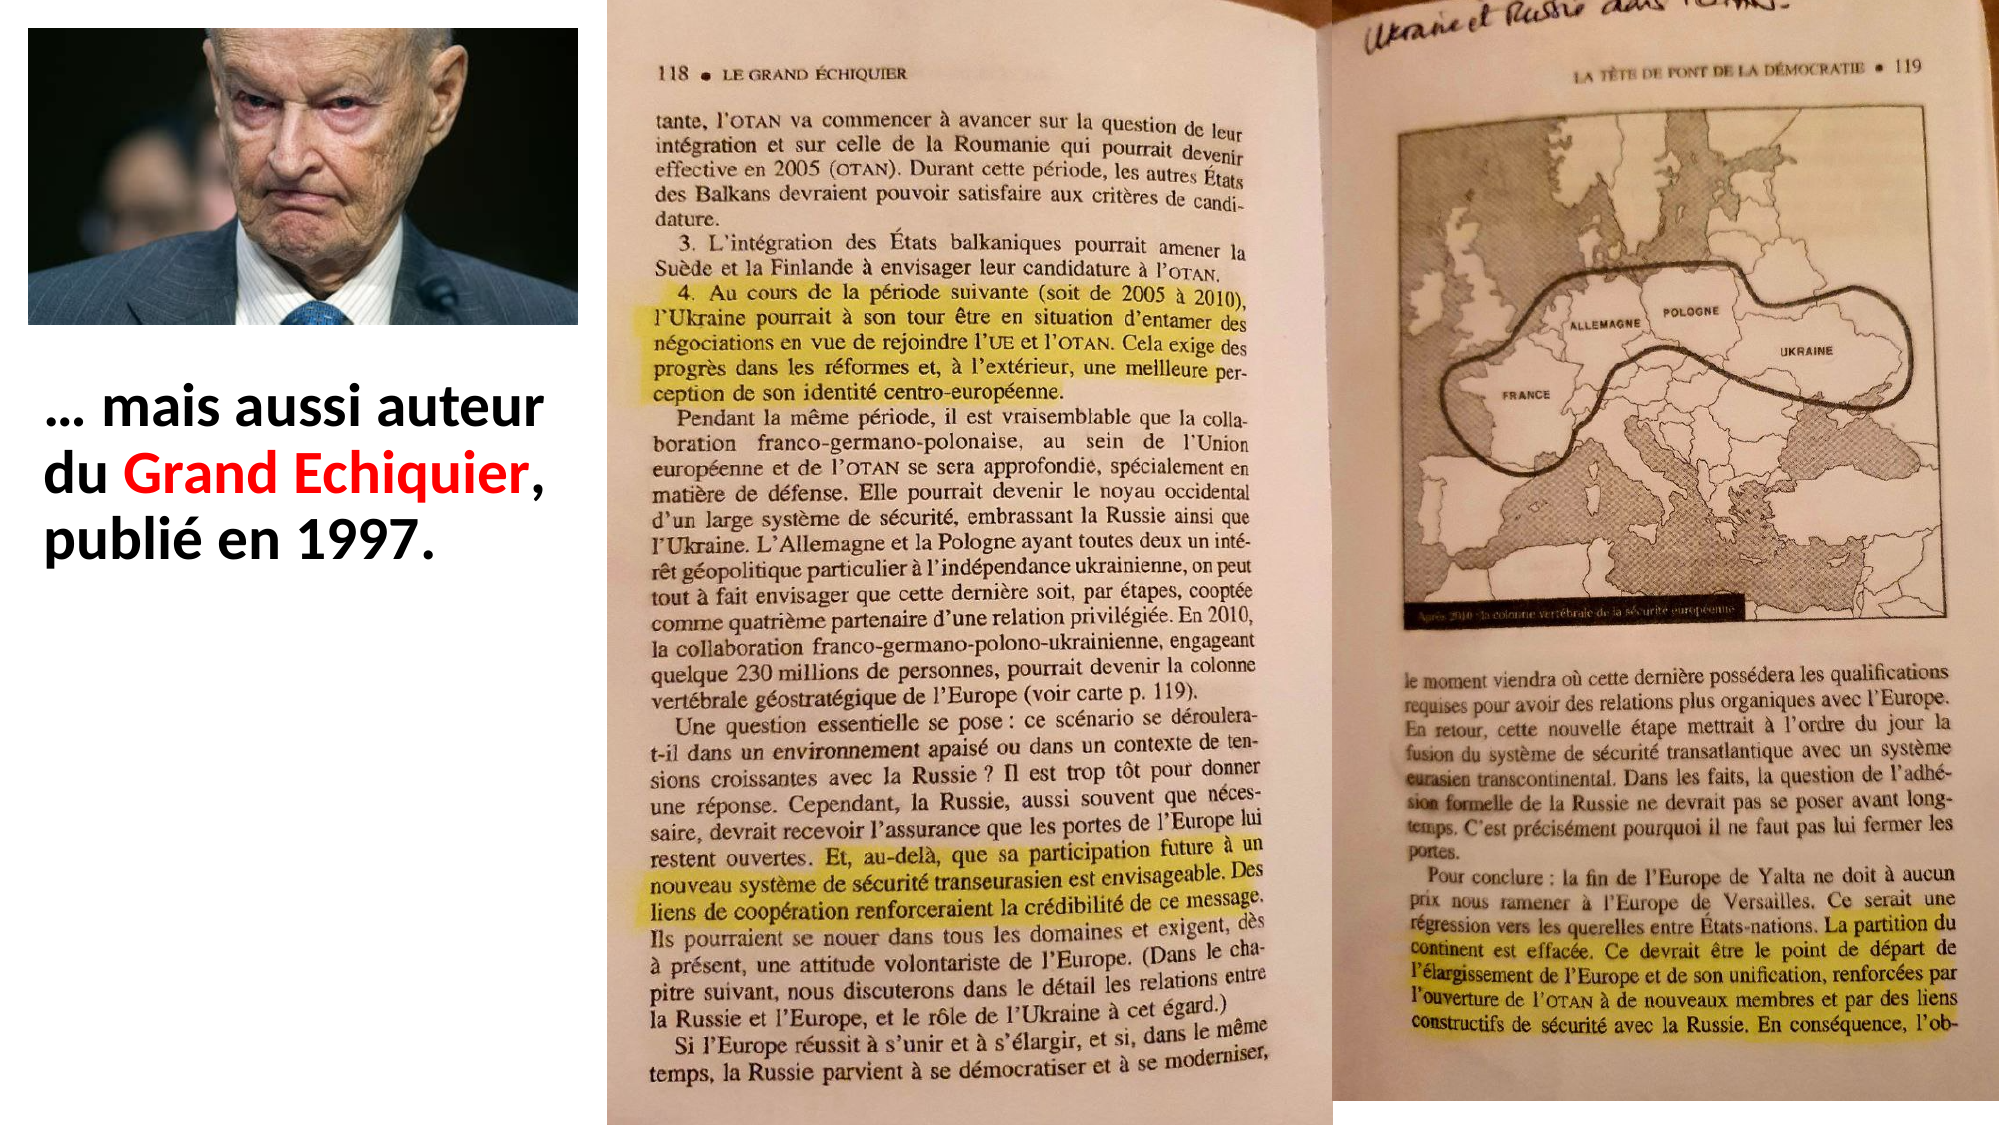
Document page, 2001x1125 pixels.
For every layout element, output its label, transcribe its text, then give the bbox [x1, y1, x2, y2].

picture [607, 0, 1999, 1125]
text_box … mais aussi auteur du Grand Echiquier, publié en 1997. [28, 364, 638, 582]
picture [28, 28, 578, 325]
